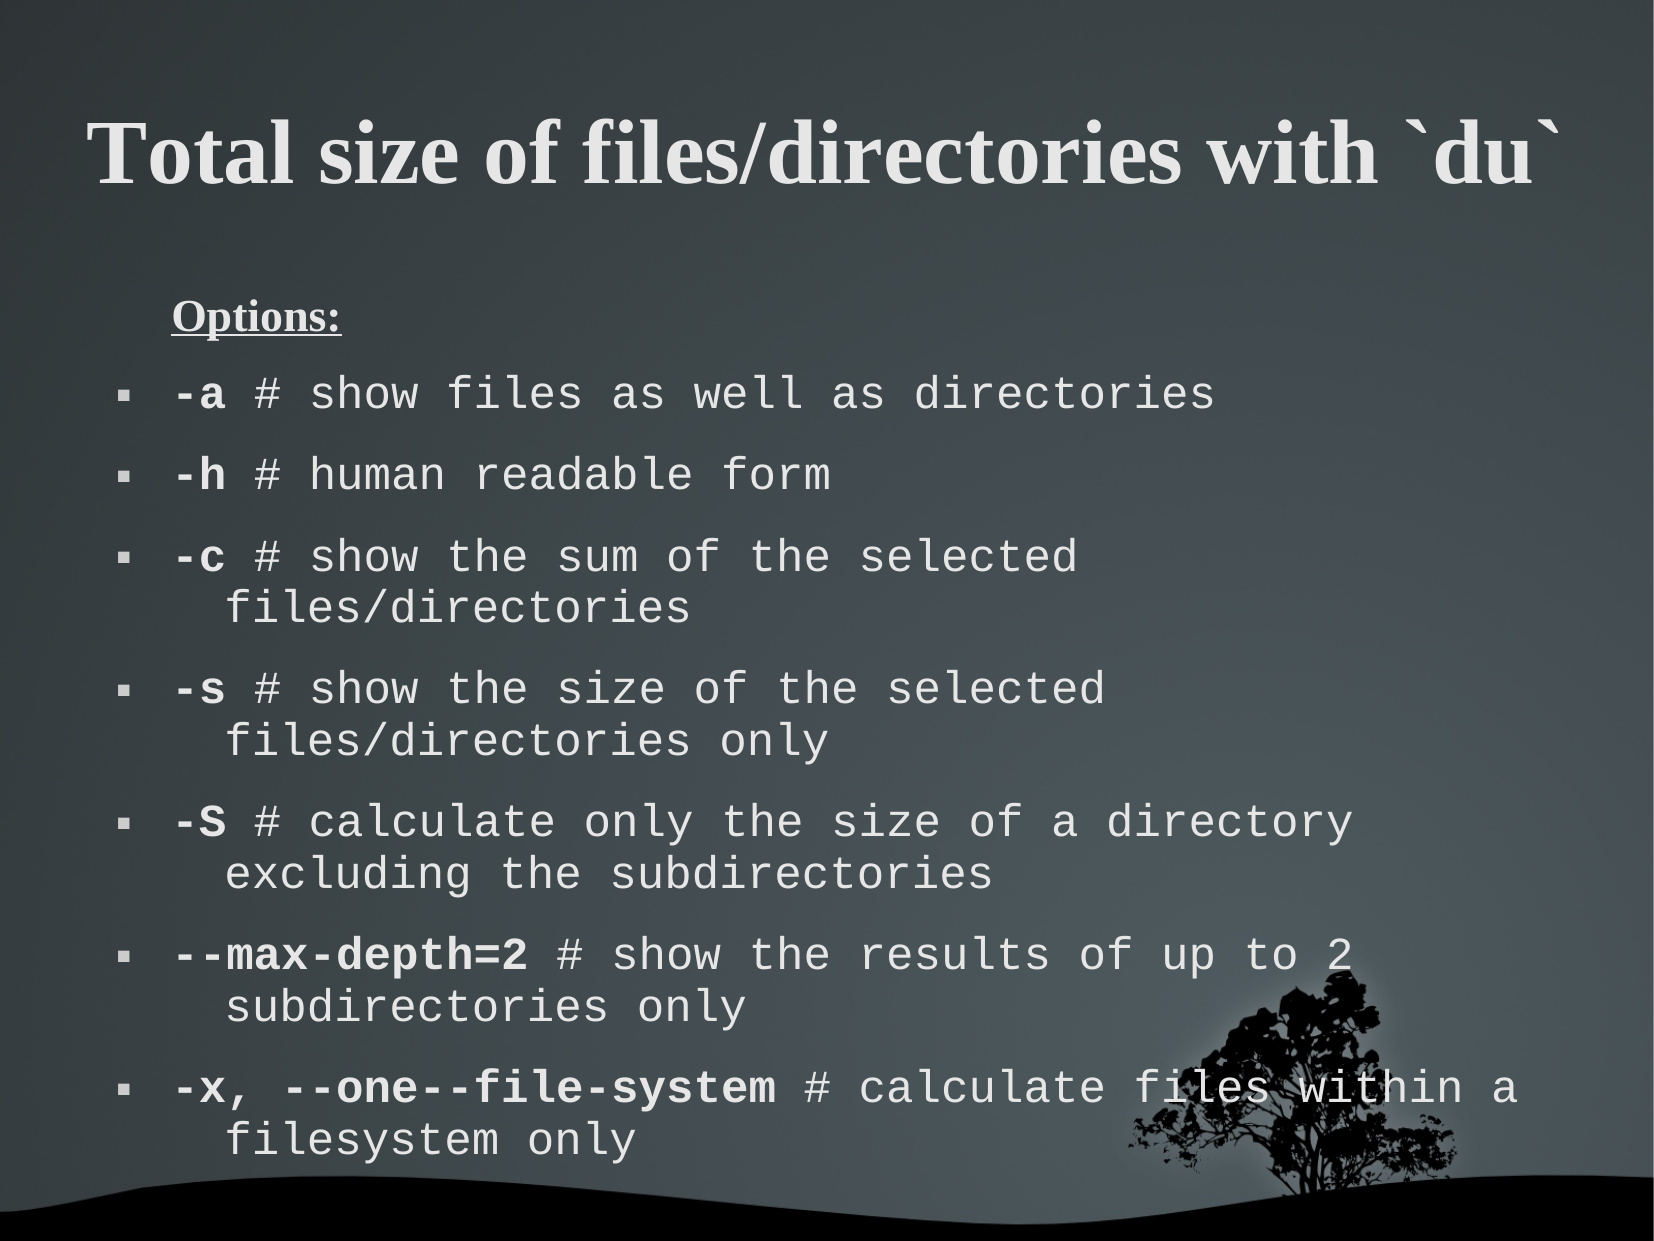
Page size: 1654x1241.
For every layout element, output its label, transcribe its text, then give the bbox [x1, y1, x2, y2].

picture [0, 0, 1654, 1241]
title Total size of files/directories with `du` [82, 33, 1571, 273]
list Options: -a # show files as well as directories -h # human readable form -c # show the sum of the selected files/directories -s # show the size of the selected files/directories only -S # calculate only the size of a directory excluding the subdirectories --max-depth=2 # show the results of up to 2 subdirectories only -x, --one--file-system # calculate files within a filesystem only [82, 290, 1571, 1169]
